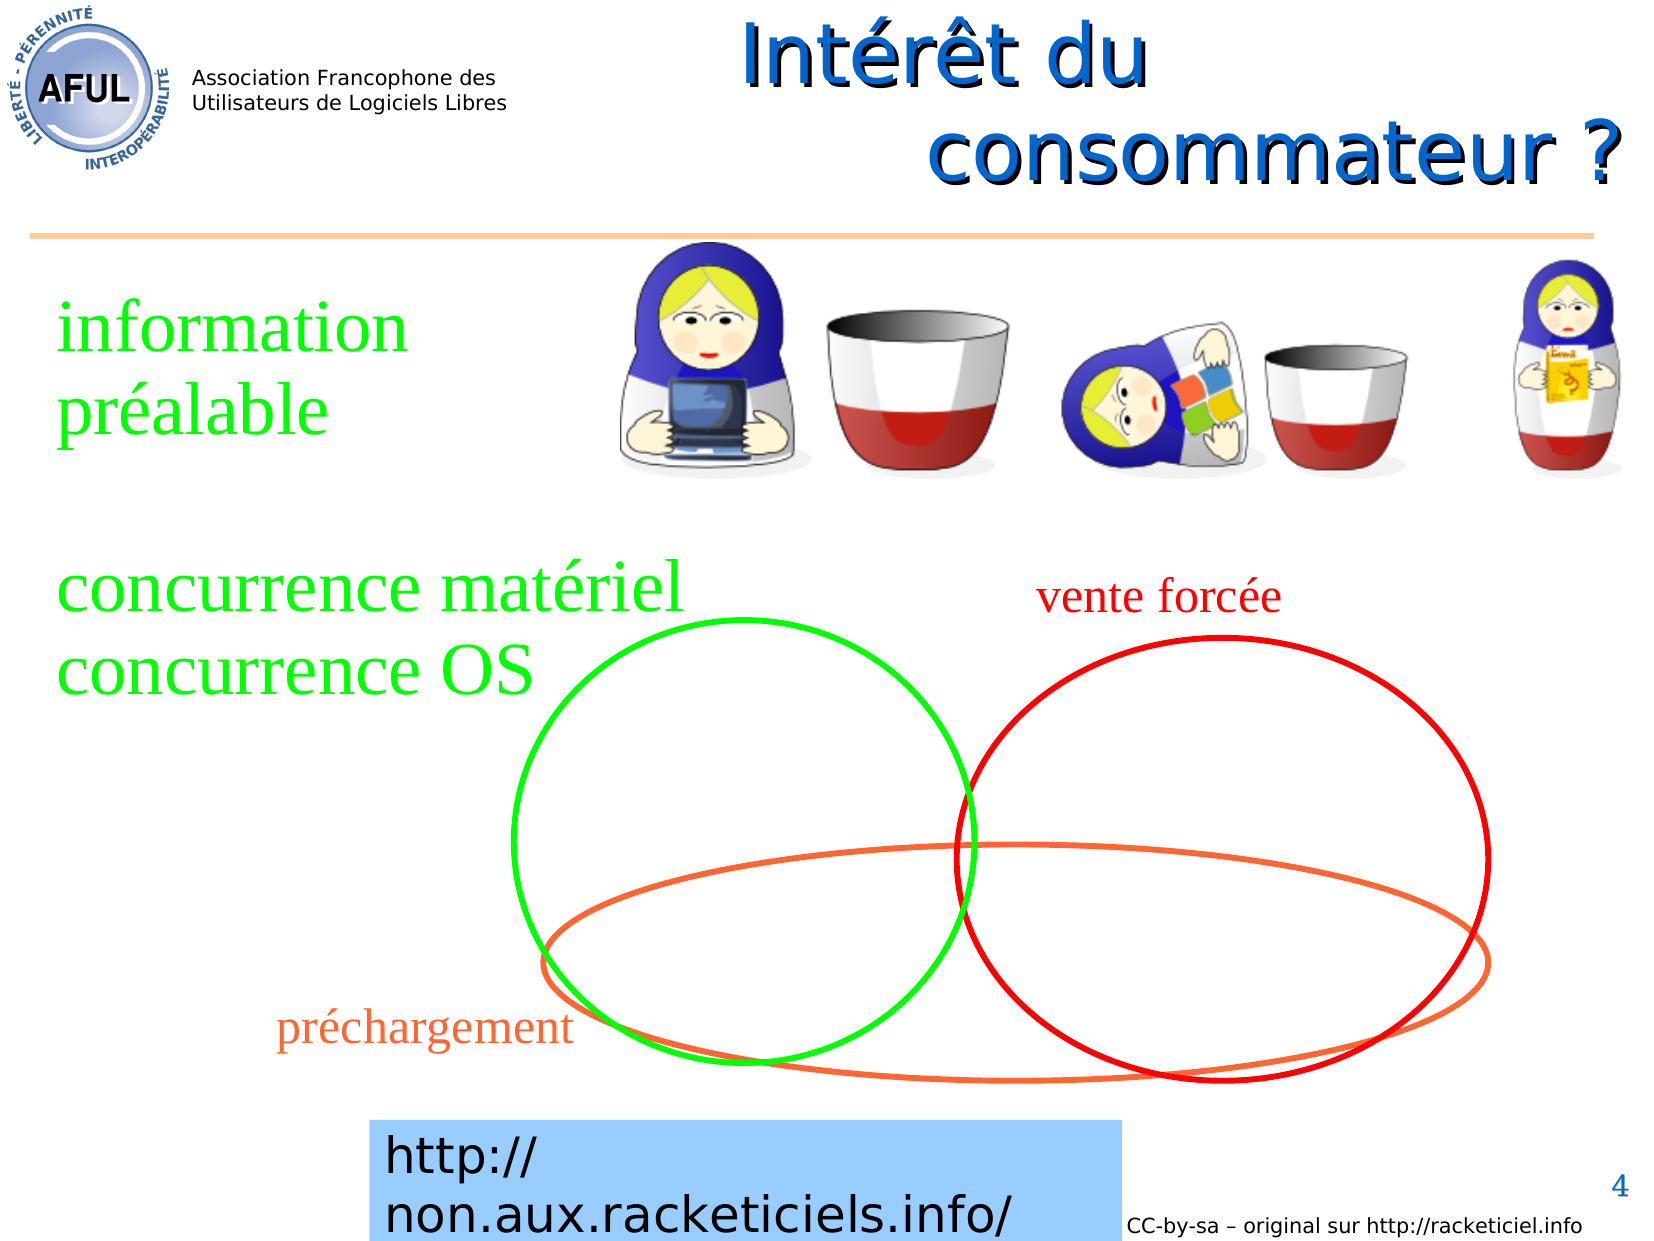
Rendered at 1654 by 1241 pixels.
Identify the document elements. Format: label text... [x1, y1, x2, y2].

picture [620, 242, 1622, 479]
text_box concurrence matériel concurrence OS [547, 627, 702, 734]
picture [0, 0, 178, 178]
title Intérêt du consommateur ? [501, 0, 1625, 207]
text_box vente forcée [1021, 561, 1298, 637]
text_box préchargement [262, 992, 590, 1068]
text_box préchargement [564, 992, 585, 1007]
text_box http://non.aux.racketiciels.info/ [369, 1119, 1123, 1193]
text_box information préalable [41, 277, 425, 474]
text_box concurrence matériel concurrence OS [41, 537, 702, 734]
